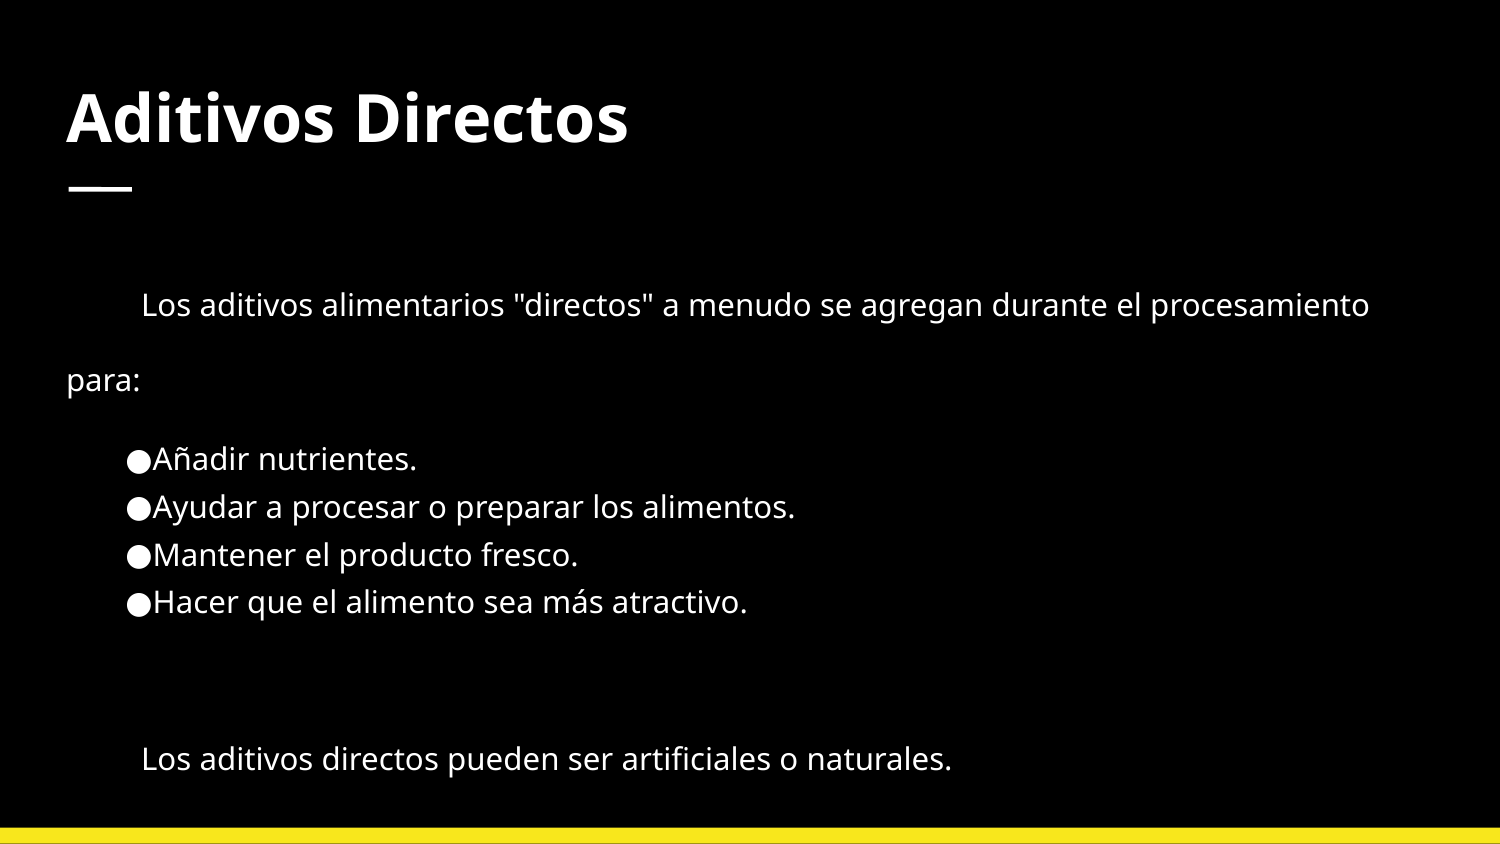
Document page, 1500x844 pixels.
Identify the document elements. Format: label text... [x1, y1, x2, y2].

title Aditivos Directos [51, 61, 1449, 167]
list Los aditivos alimentarios "directos" a menudo se agregan durante el procesamiento para: Añadir nutrientes. Ayudar a procesar o preparar los alimentos. Mantener el producto fresco. Hacer que el alimento sea más atractivo. Los aditivos directos pueden ser artificiales o naturales. [51, 232, 1449, 750]
